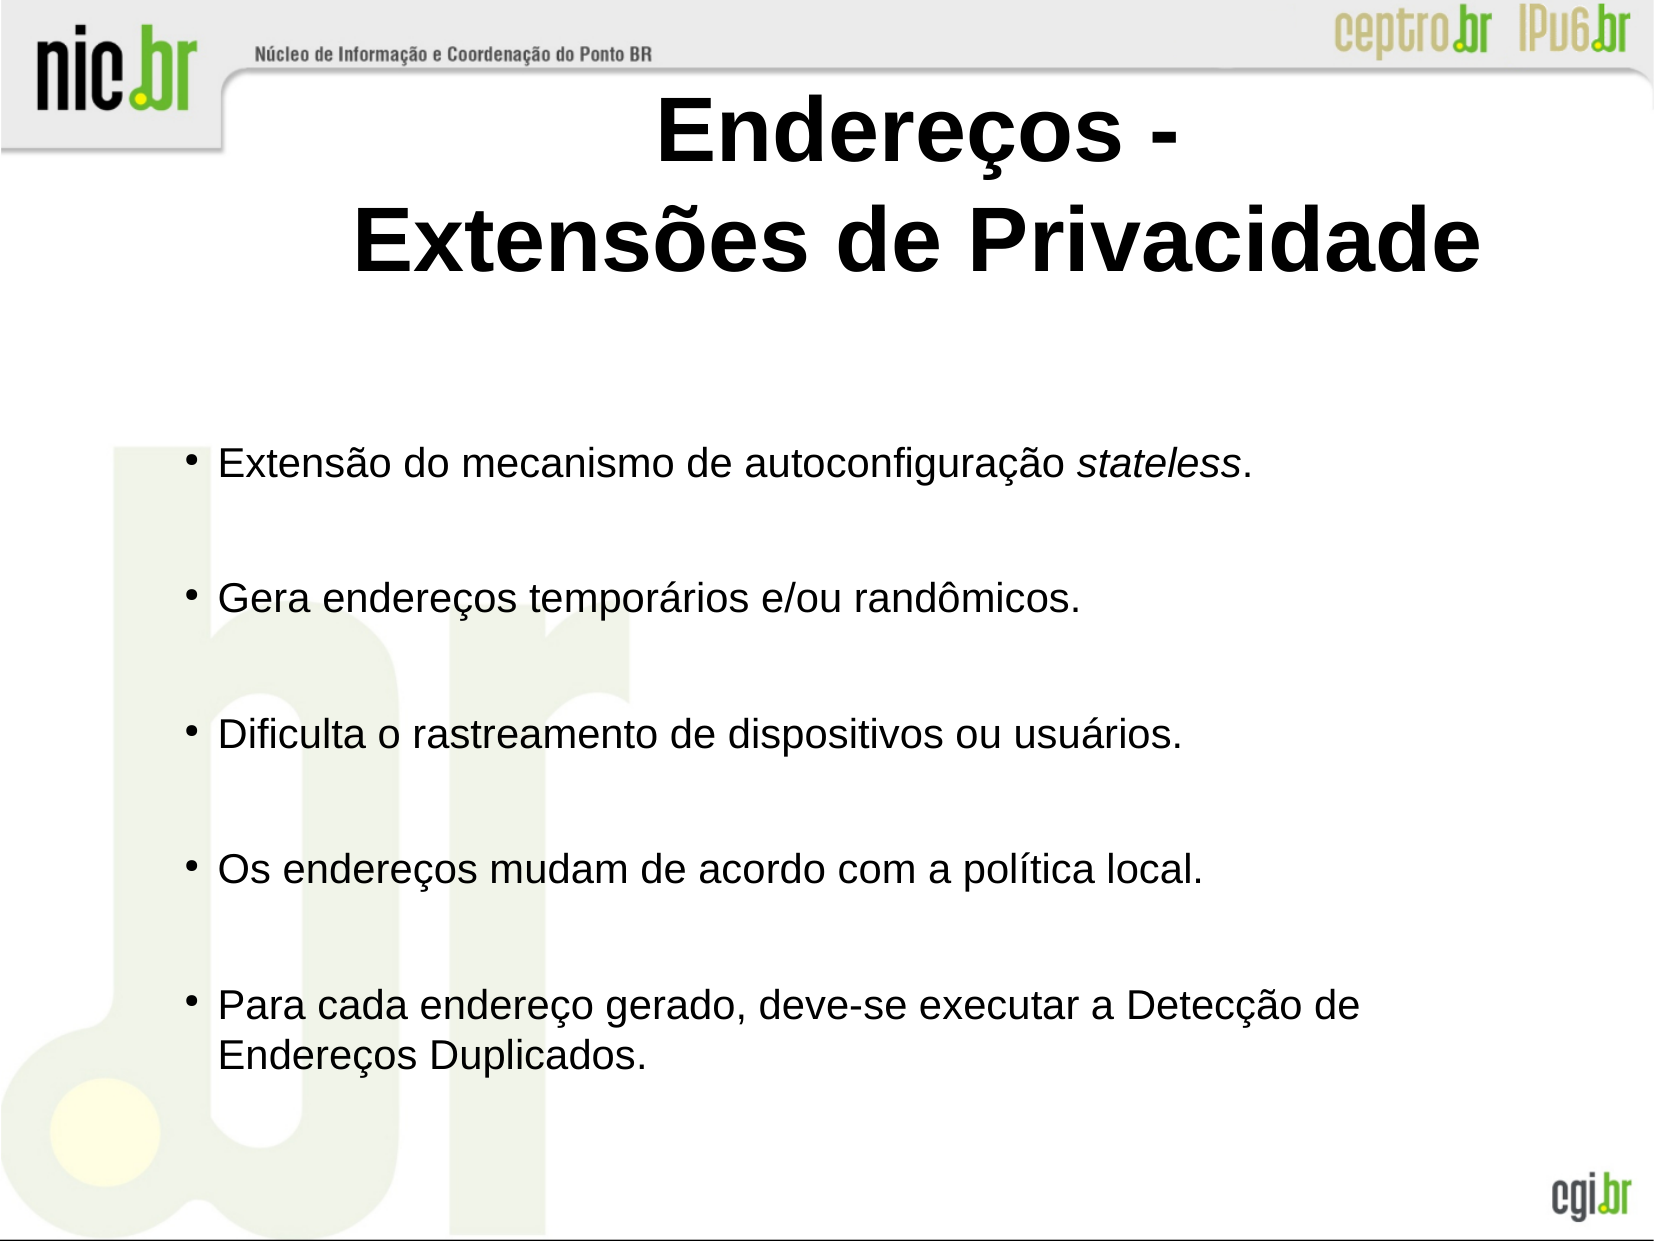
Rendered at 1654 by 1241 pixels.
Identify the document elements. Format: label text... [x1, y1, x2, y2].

text_box Endereços - Extensões de Privacidade [194, 62, 1642, 180]
text_box Extensão do mecanismo de autoconfiguração stateless. Gera endereços temporários e/ou randômicos. Dificulta o rastreamento de dispositivos ou usuários. Os endereços mudam de acordo com a política local. Para cada endereço gerado, deve-se executar a Detecção de Endereços Duplicados. [169, 428, 1485, 978]
picture [0, 0, 1654, 1241]
